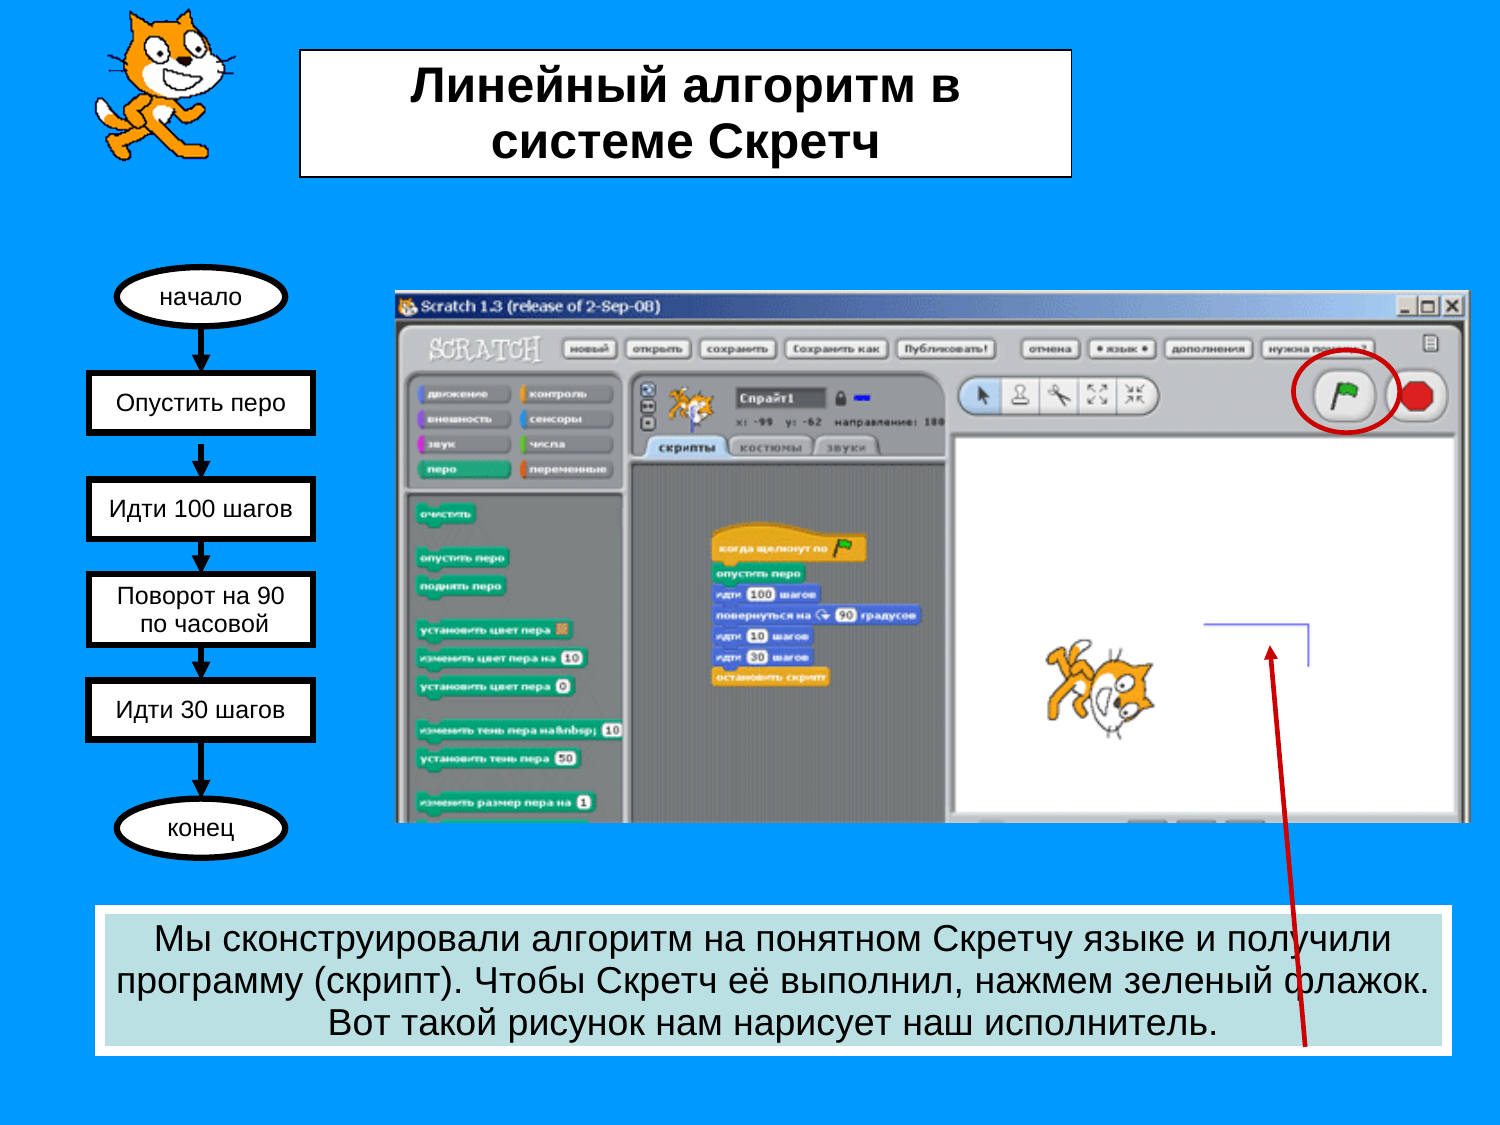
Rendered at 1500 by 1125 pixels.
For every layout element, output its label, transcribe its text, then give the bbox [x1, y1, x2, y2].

text_box Идти 100 шагов [88, 479, 314, 539]
text_box Идти 30 шагов [88, 680, 313, 740]
text_box Опустить перо [88, 373, 314, 433]
text_box Мы сконструировали алгоритм на понятном Скретчу языке и получили программу (скрипт). Чтобы Скретч её выполнил, нажмем зеленый флажок. Вот такой рисунок нам нарисует наш исполнитель. [99, 909, 1447, 1052]
picture [75, 0, 284, 177]
text_box Поворот на 90 по часовой [88, 574, 314, 646]
text_box Линейный алгоритм в системе Скретч [300, 49, 1072, 177]
text_box начало [116, 267, 286, 327]
text_box конец [116, 798, 286, 858]
picture [395, 290, 1471, 823]
